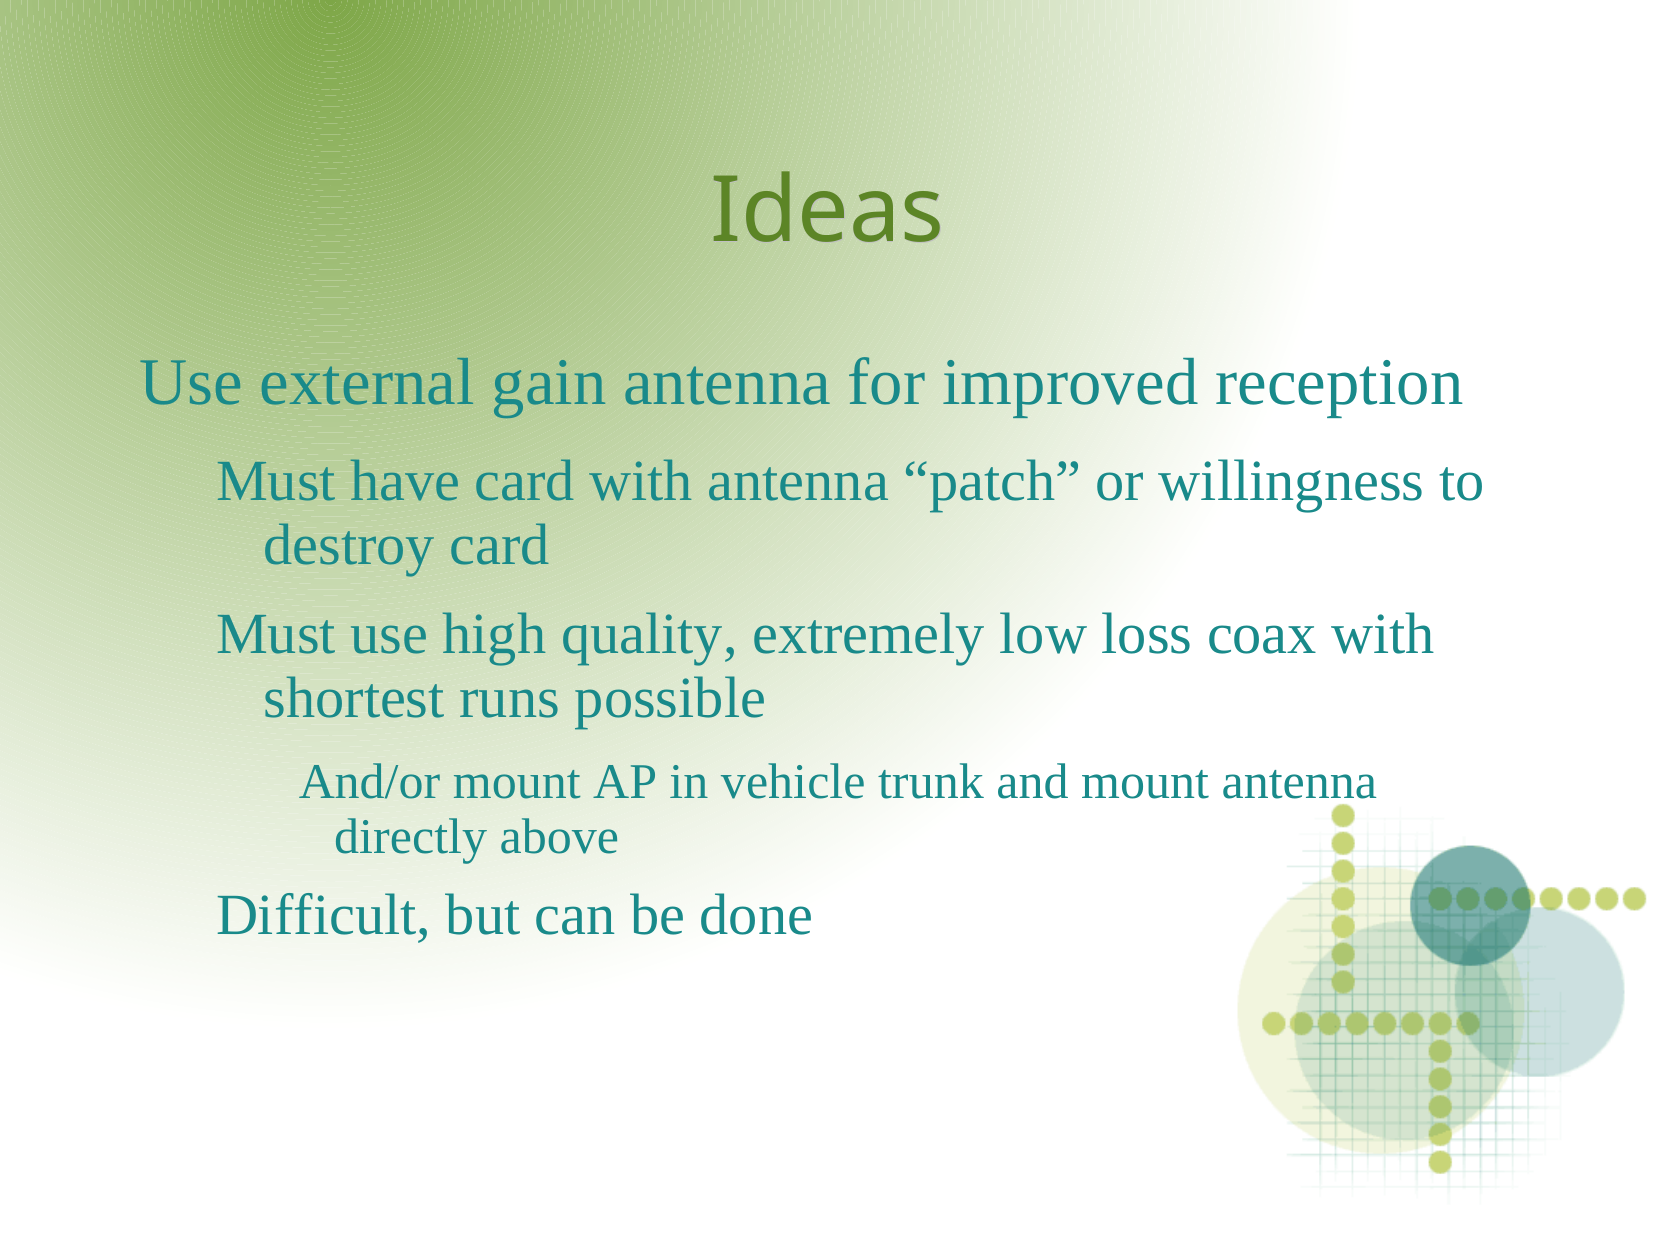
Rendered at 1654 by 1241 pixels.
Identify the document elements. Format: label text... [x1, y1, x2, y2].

list Use external gain antenna for improved reception Must have card with antenna “patch” or willingness to destroy card Must use high quality, extremely low loss coax with shortest runs possible And/or mount AP in vehicle trunk and mount antenna directly above Difficult, but can be done [121, 344, 1534, 1127]
picture [1224, 792, 1654, 1211]
title Ideas [121, 102, 1534, 311]
